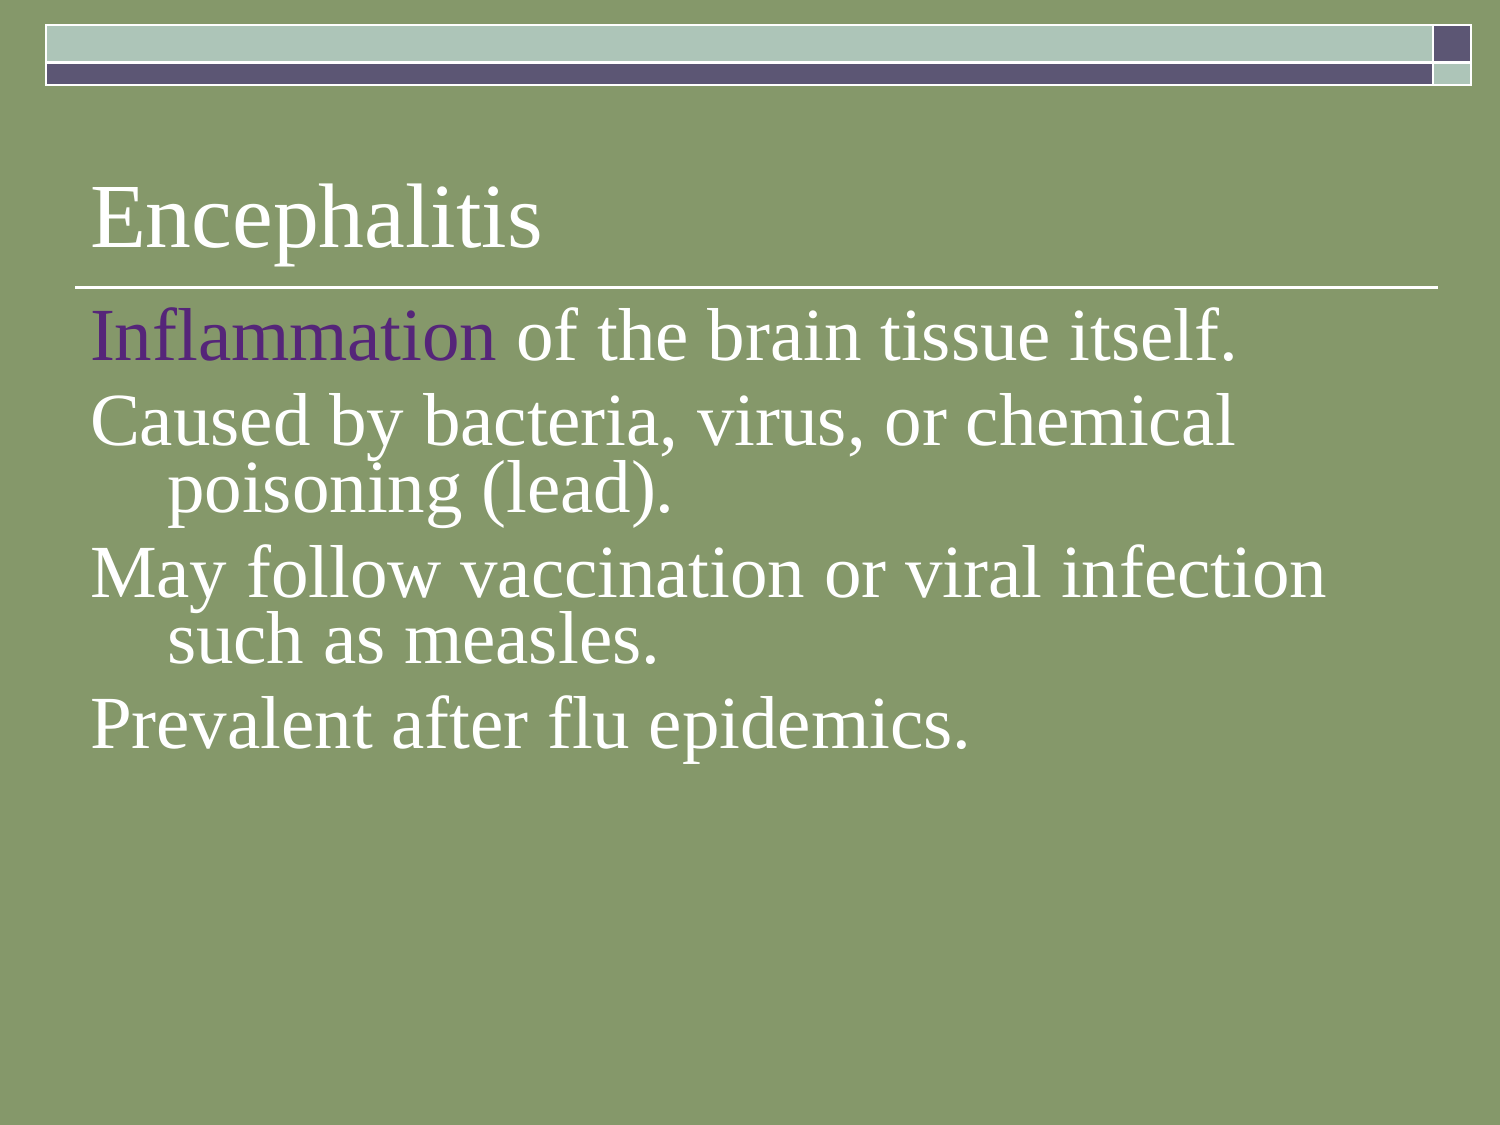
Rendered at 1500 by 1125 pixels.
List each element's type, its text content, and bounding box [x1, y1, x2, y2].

title Encephalitis [75, 87, 1426, 275]
list Inflammation of the brain tissue itself. Caused by bacteria, virus, or chemical poisoning (lead). May follow vaccination or viral infection such as measles. Prevalent after flu epidemics. [75, 299, 1426, 1006]
